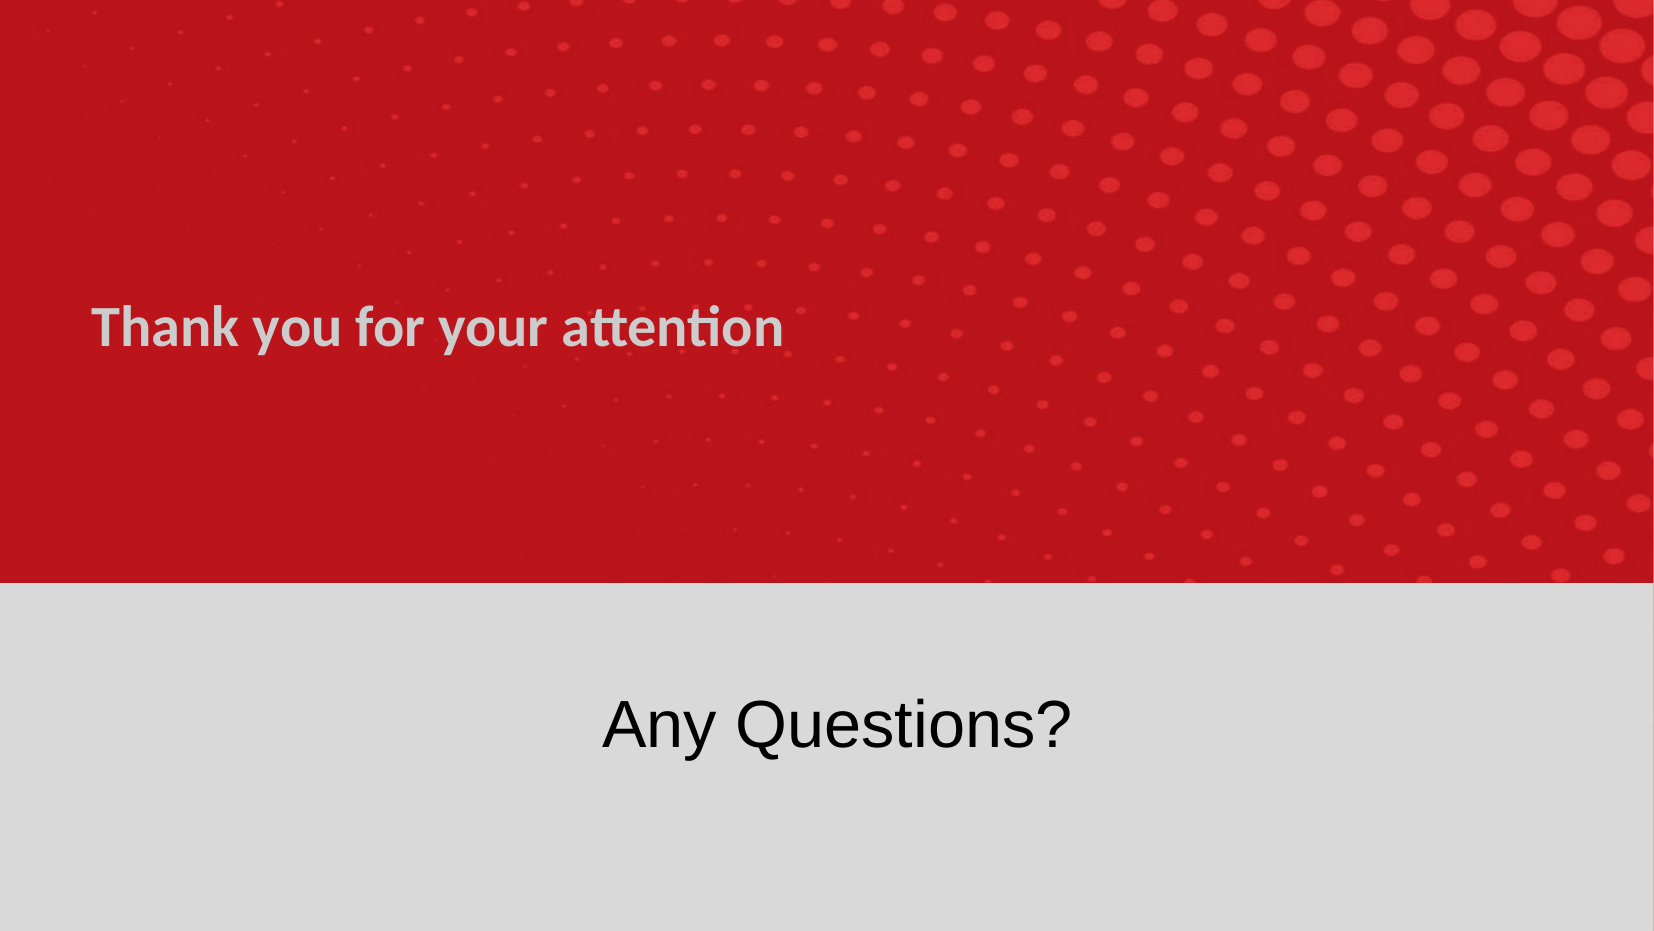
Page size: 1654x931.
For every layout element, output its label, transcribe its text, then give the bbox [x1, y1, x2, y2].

picture [0, 0, 1654, 583]
title Thank you for your attention [91, 302, 1580, 374]
list Any Questions? [531, 686, 1149, 857]
